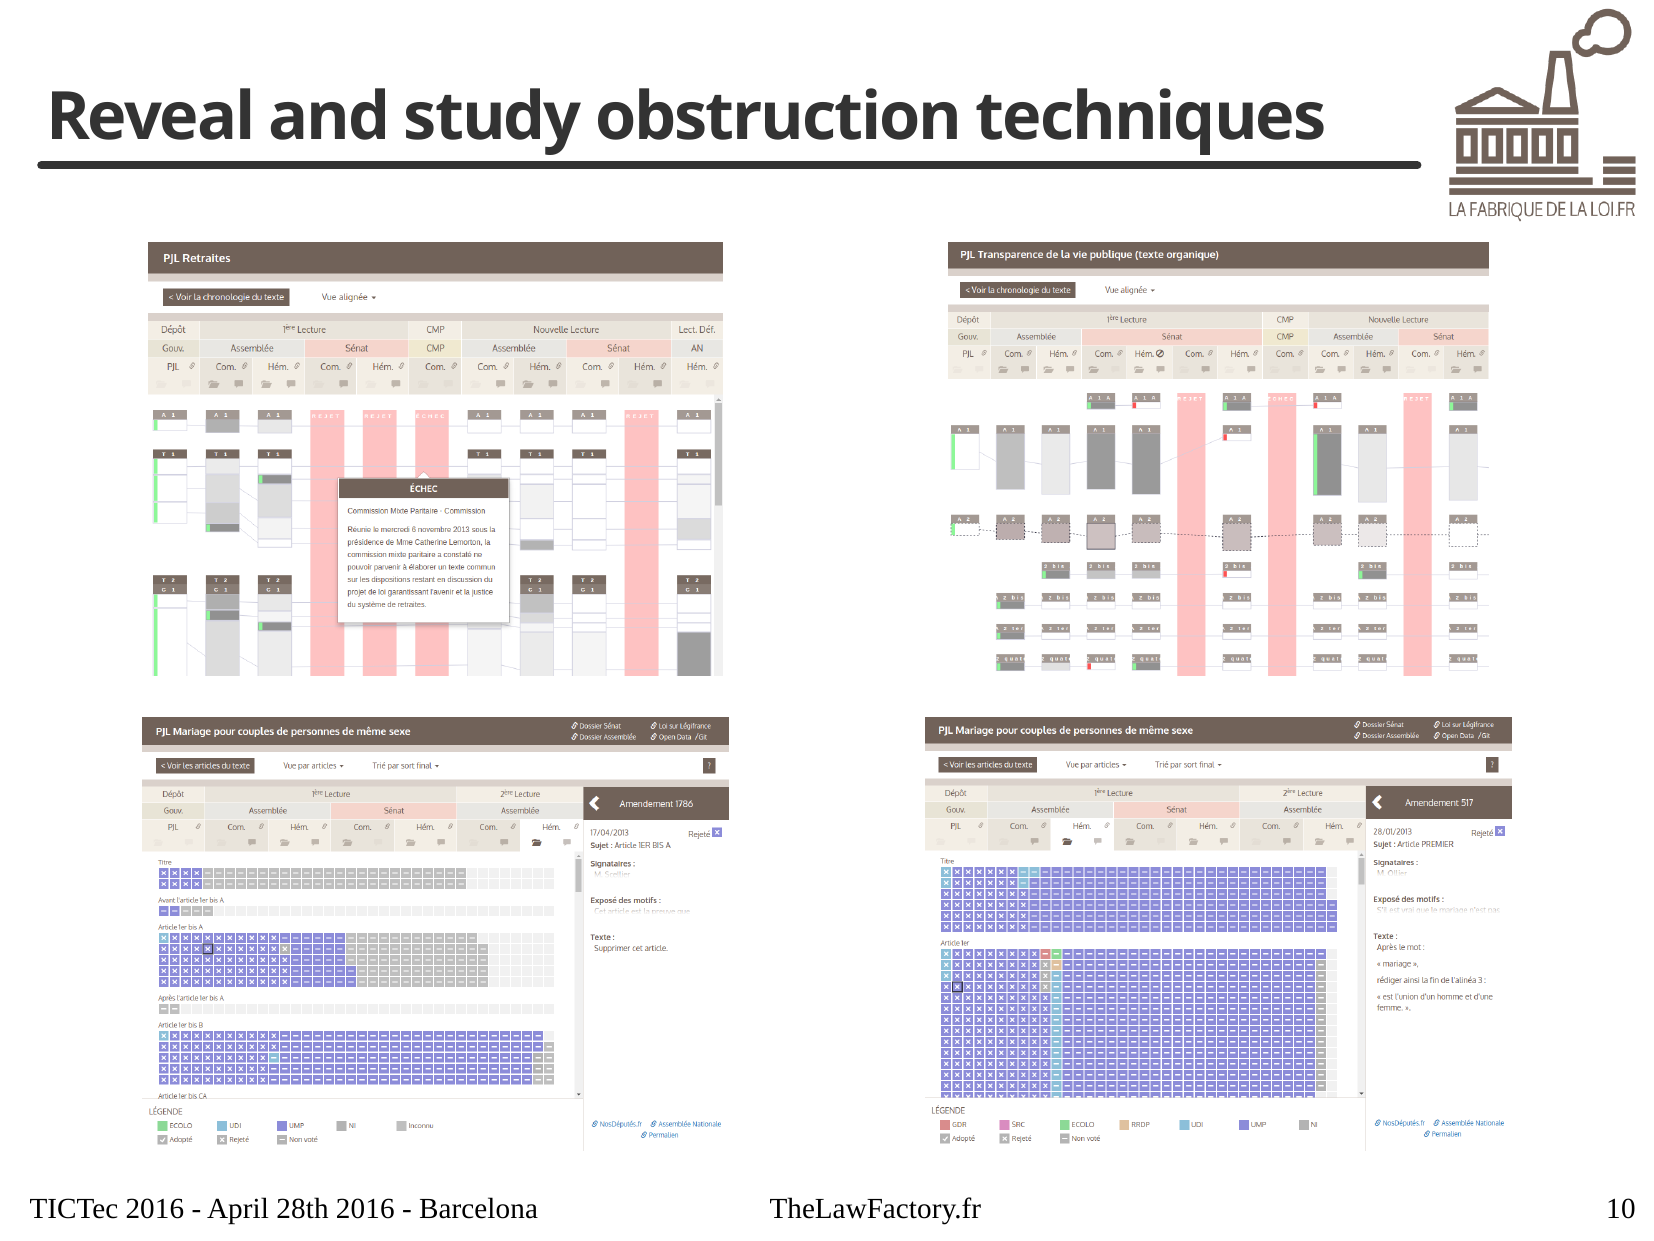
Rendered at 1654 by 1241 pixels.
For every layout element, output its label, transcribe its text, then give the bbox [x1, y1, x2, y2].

picture [925, 717, 1512, 1151]
title Reveal and study obstruction techniques [29, 37, 1518, 189]
picture [1429, 0, 1654, 225]
picture [142, 717, 729, 1151]
picture [948, 242, 1489, 676]
picture [148, 242, 723, 676]
